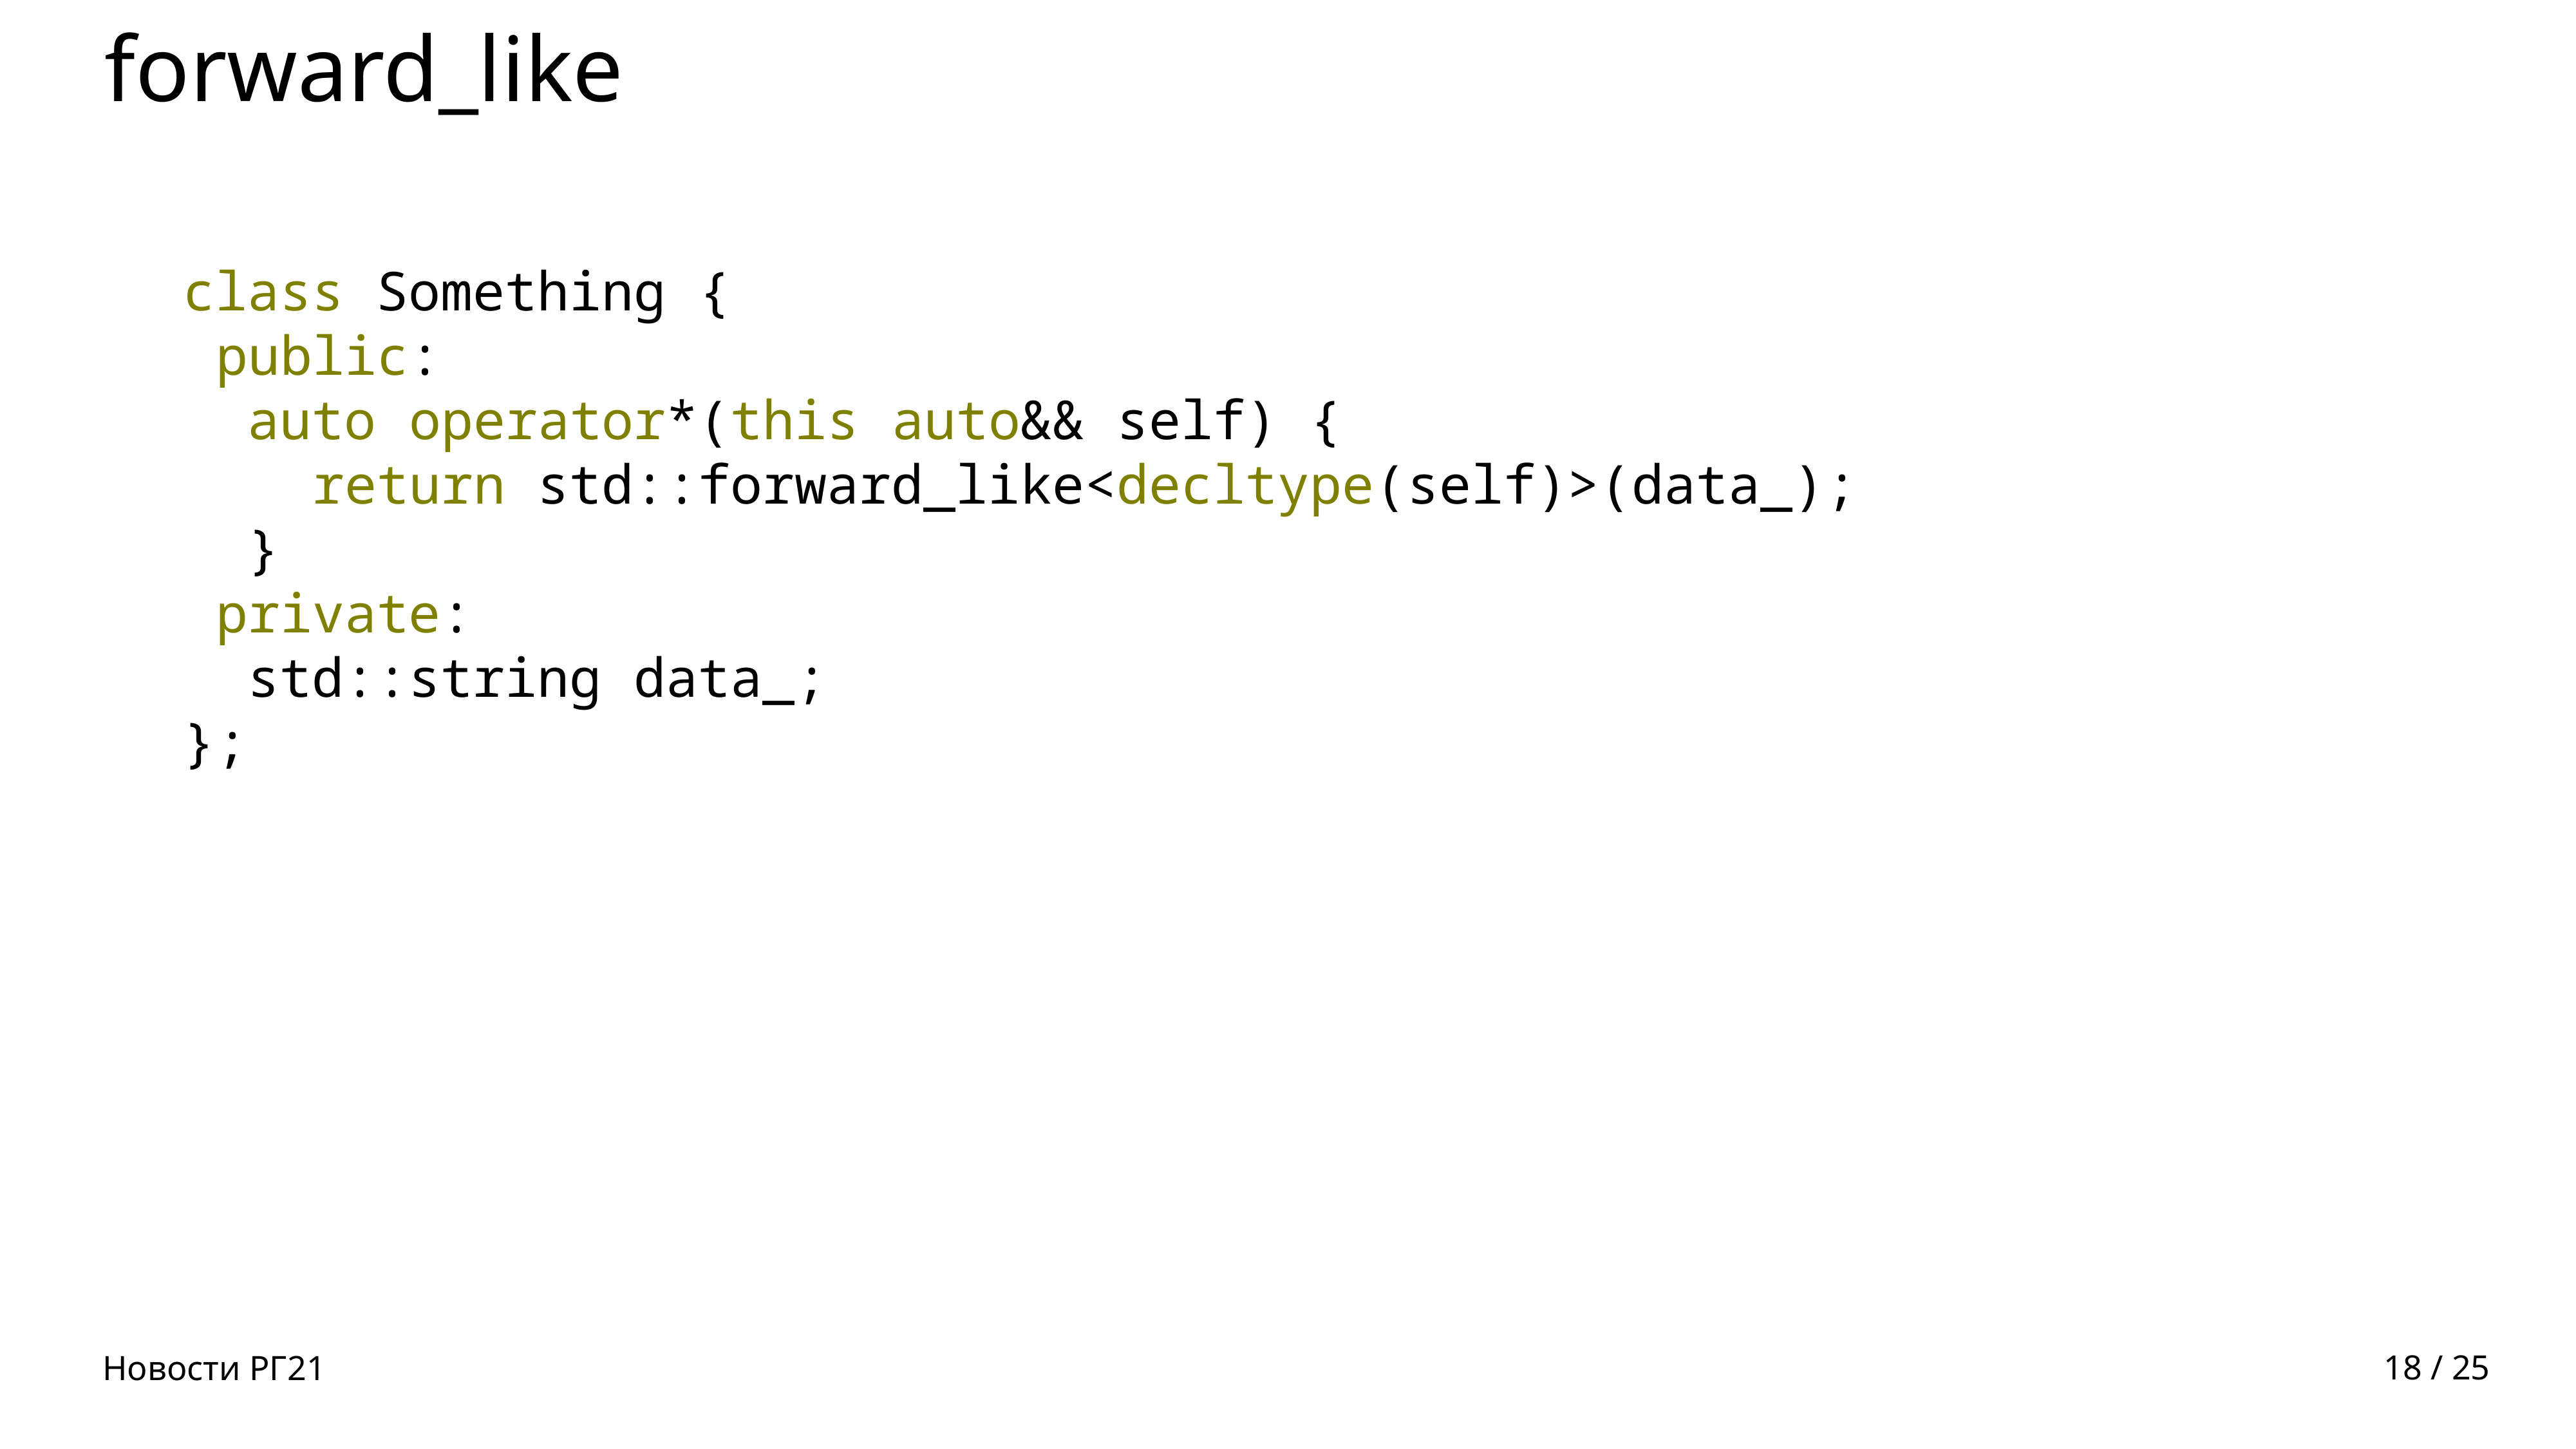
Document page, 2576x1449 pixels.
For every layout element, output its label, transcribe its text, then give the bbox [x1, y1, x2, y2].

text_box class Something { public: auto operator*(this auto&& self) { return std::forward_like<decltype(self)>(data_); } private: std::string data_; }; [174, 188, 2410, 1259]
list <number> / 25 [1403, 1338, 2500, 1393]
list Новости РГ21 [93, 1338, 1190, 1393]
title forward_like [95, 19, 2576, 155]
